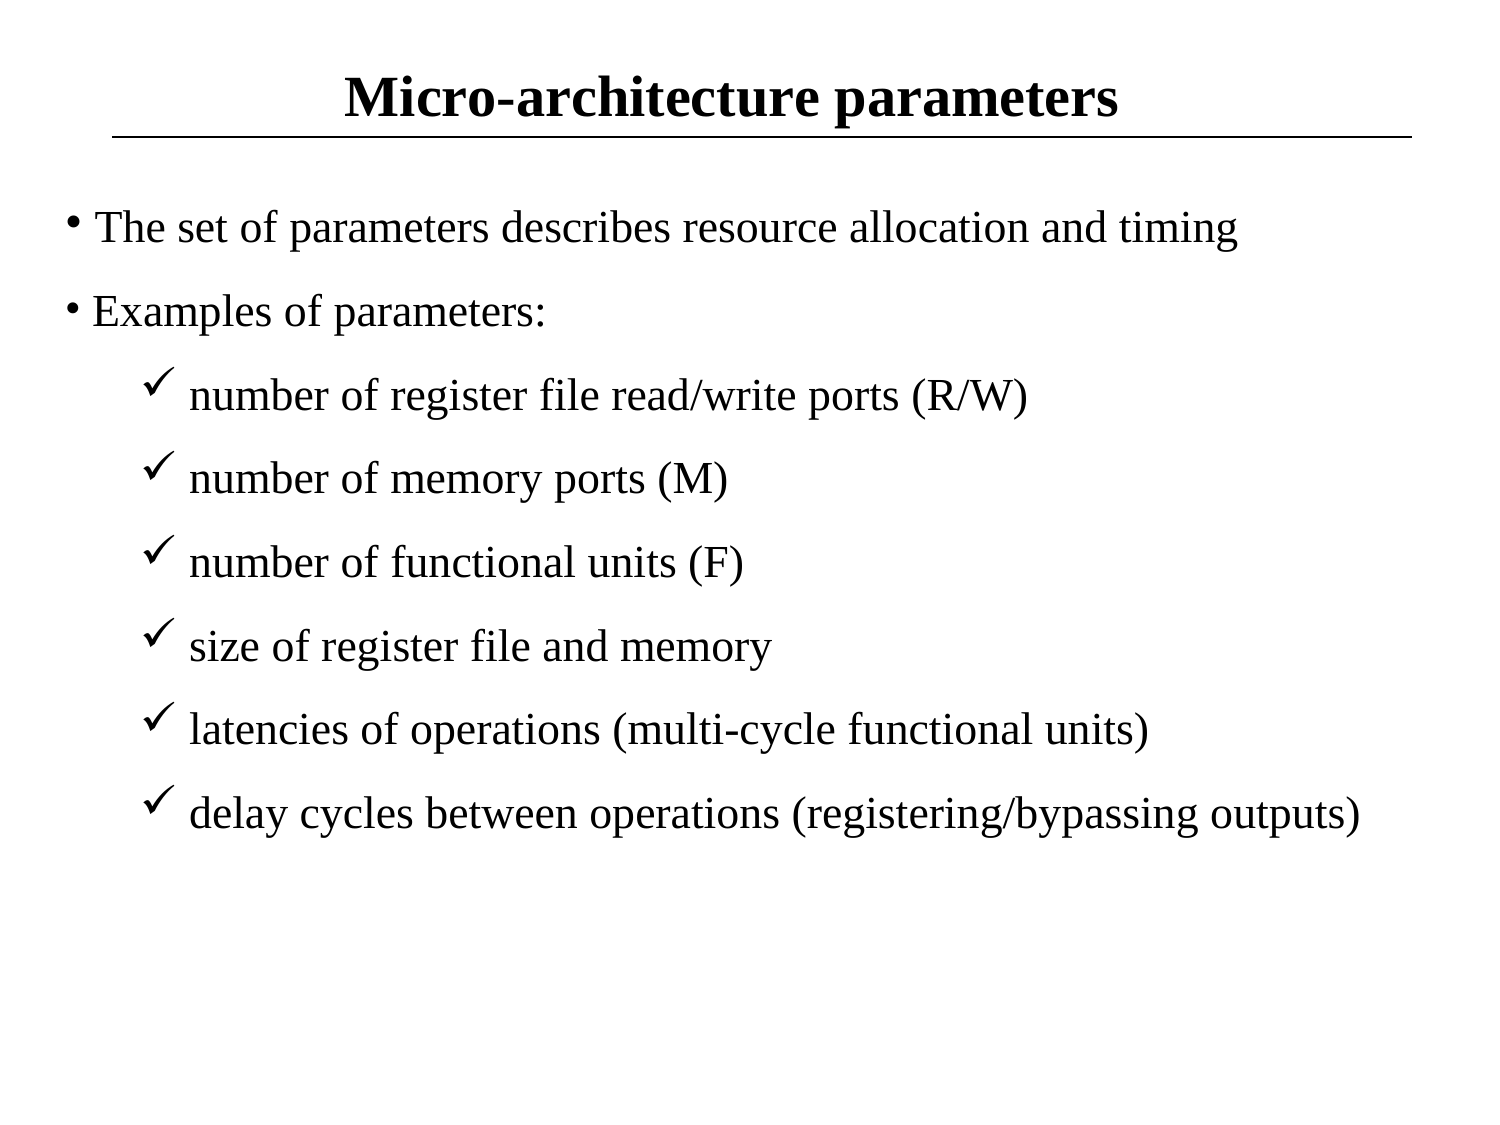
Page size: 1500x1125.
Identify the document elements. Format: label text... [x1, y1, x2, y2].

title Micro-architecture parameters [112, 138, 1353, 144]
title Micro-architecture parameters [112, 42, 1353, 136]
text_box The set of parameters describes resource allocation and timing Examples of parameters: number of register file read/write ports (R/W) number of memory ports (M) number of functional units (F) size of register file and memory latencies of operations (multi-cycle functional units) delay cycles between operations (registering/bypassing outputs) [49, 184, 1500, 846]
